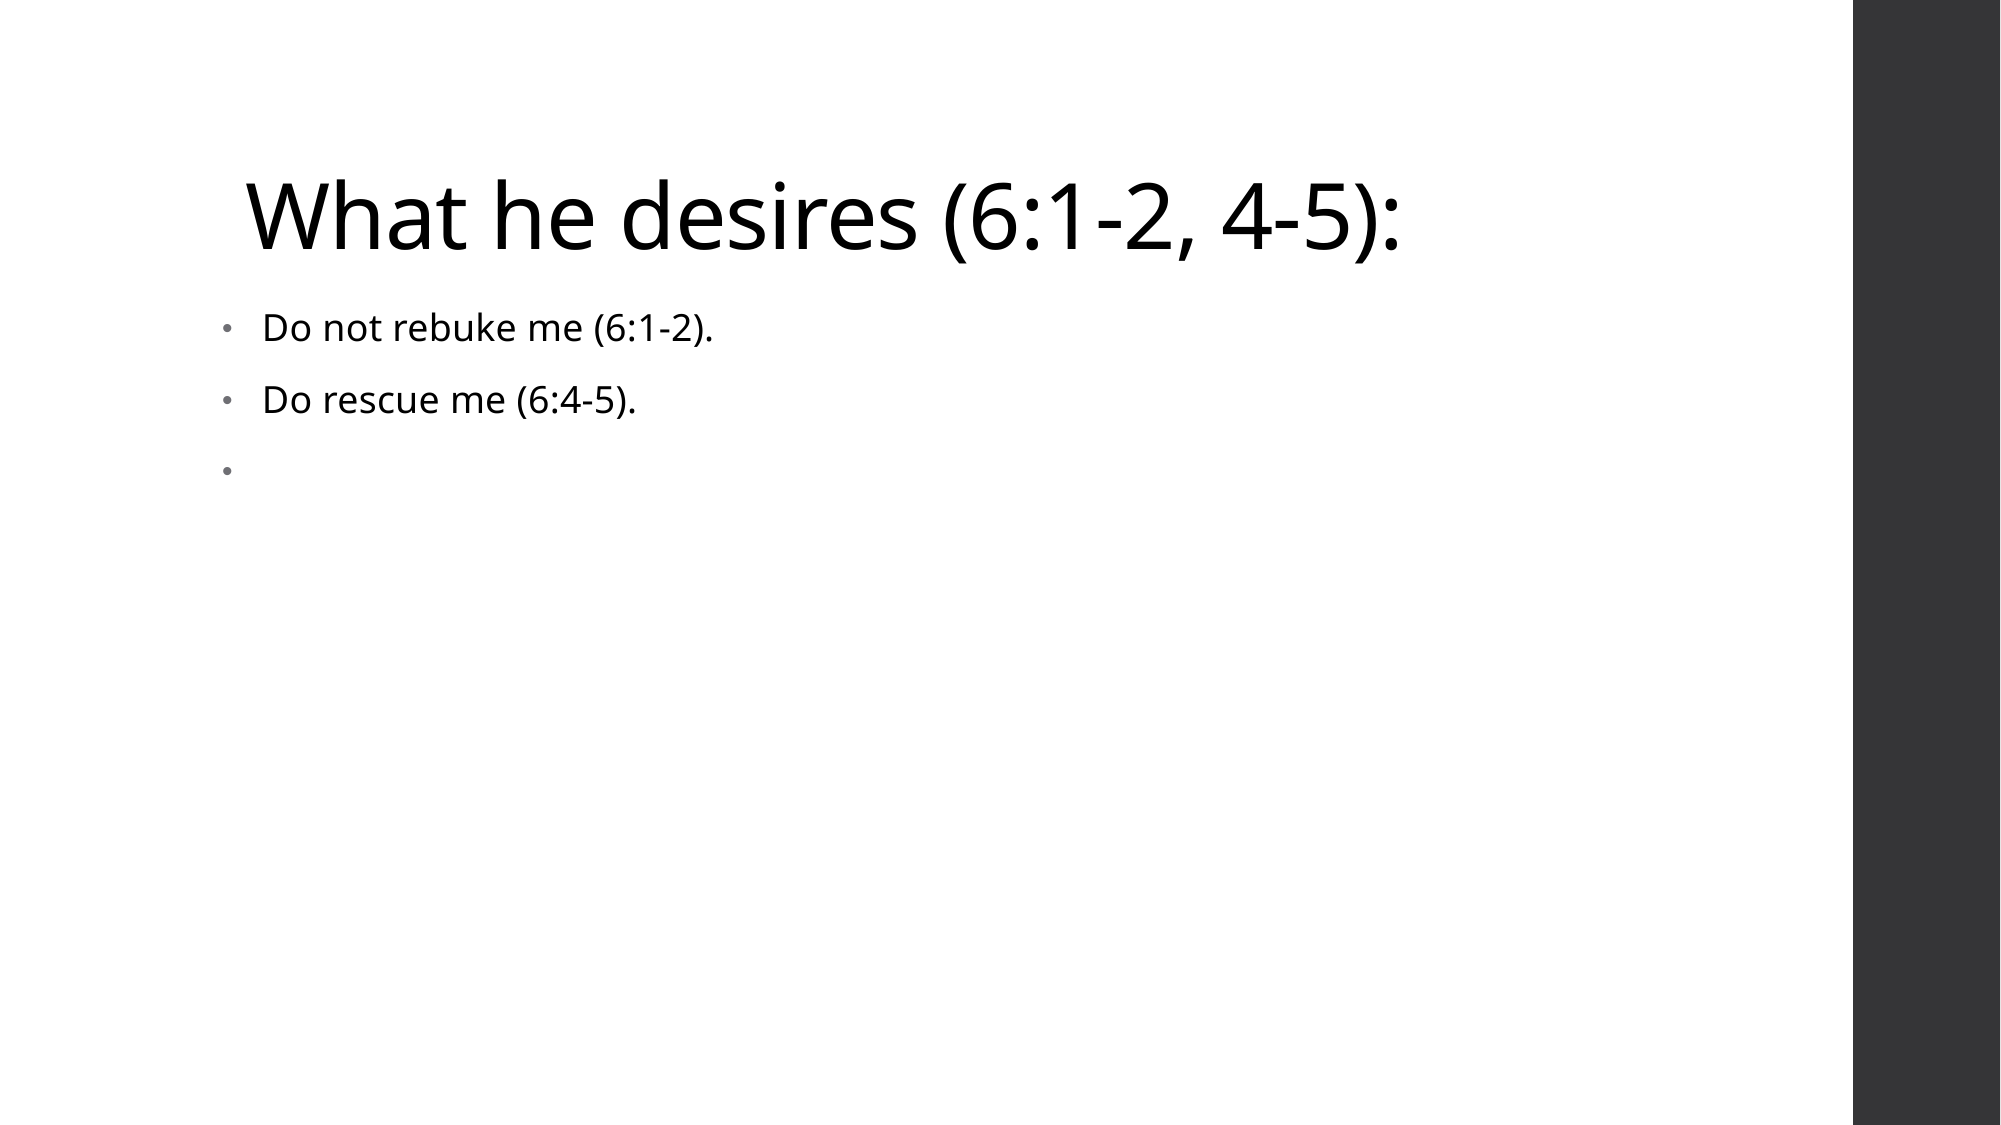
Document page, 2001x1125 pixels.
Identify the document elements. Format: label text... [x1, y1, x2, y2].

title What he desires (6:1-2, 4-5): [206, 60, 1797, 278]
list Do not rebuke me (6:1-2). Do rescue me (6:4-5). [206, 299, 1617, 1014]
